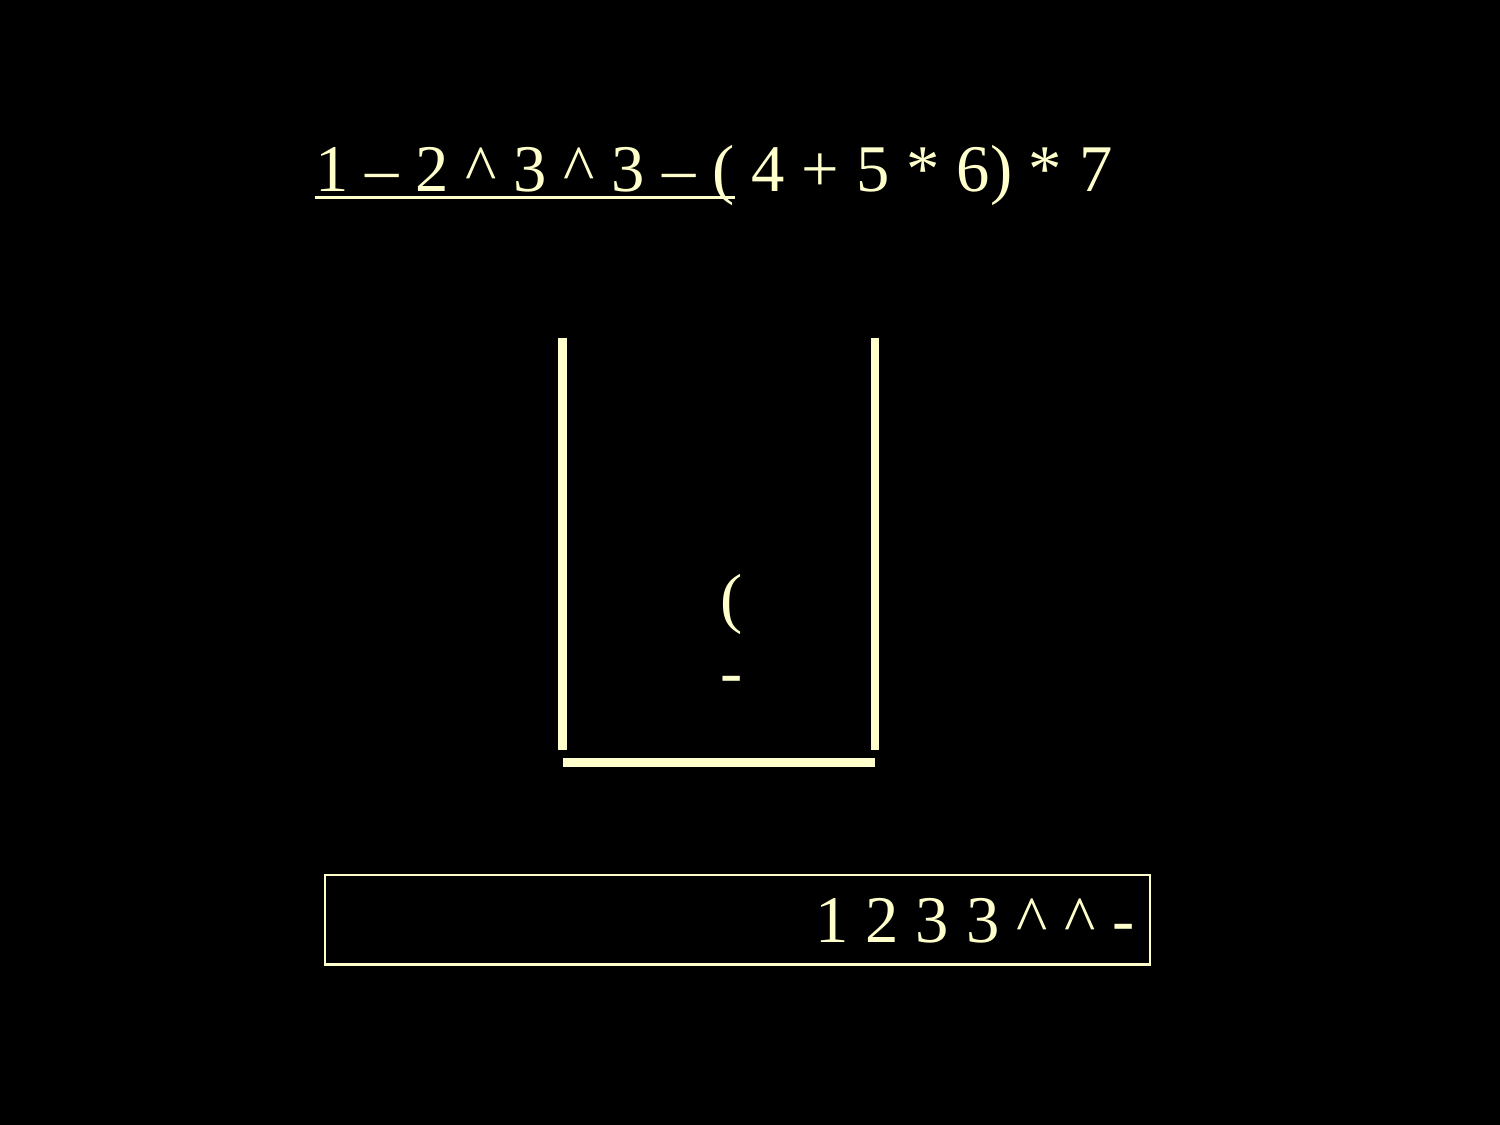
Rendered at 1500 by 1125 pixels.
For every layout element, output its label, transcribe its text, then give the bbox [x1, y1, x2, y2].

text_box 1 – 2 ^ 3 ^ 3 – ( 4 + 5 * 6) * 7 [300, 124, 1201, 215]
text_box ( - [624, 349, 838, 717]
text_box 1 2 3 3 ^ ^ - [325, 874, 1150, 965]
